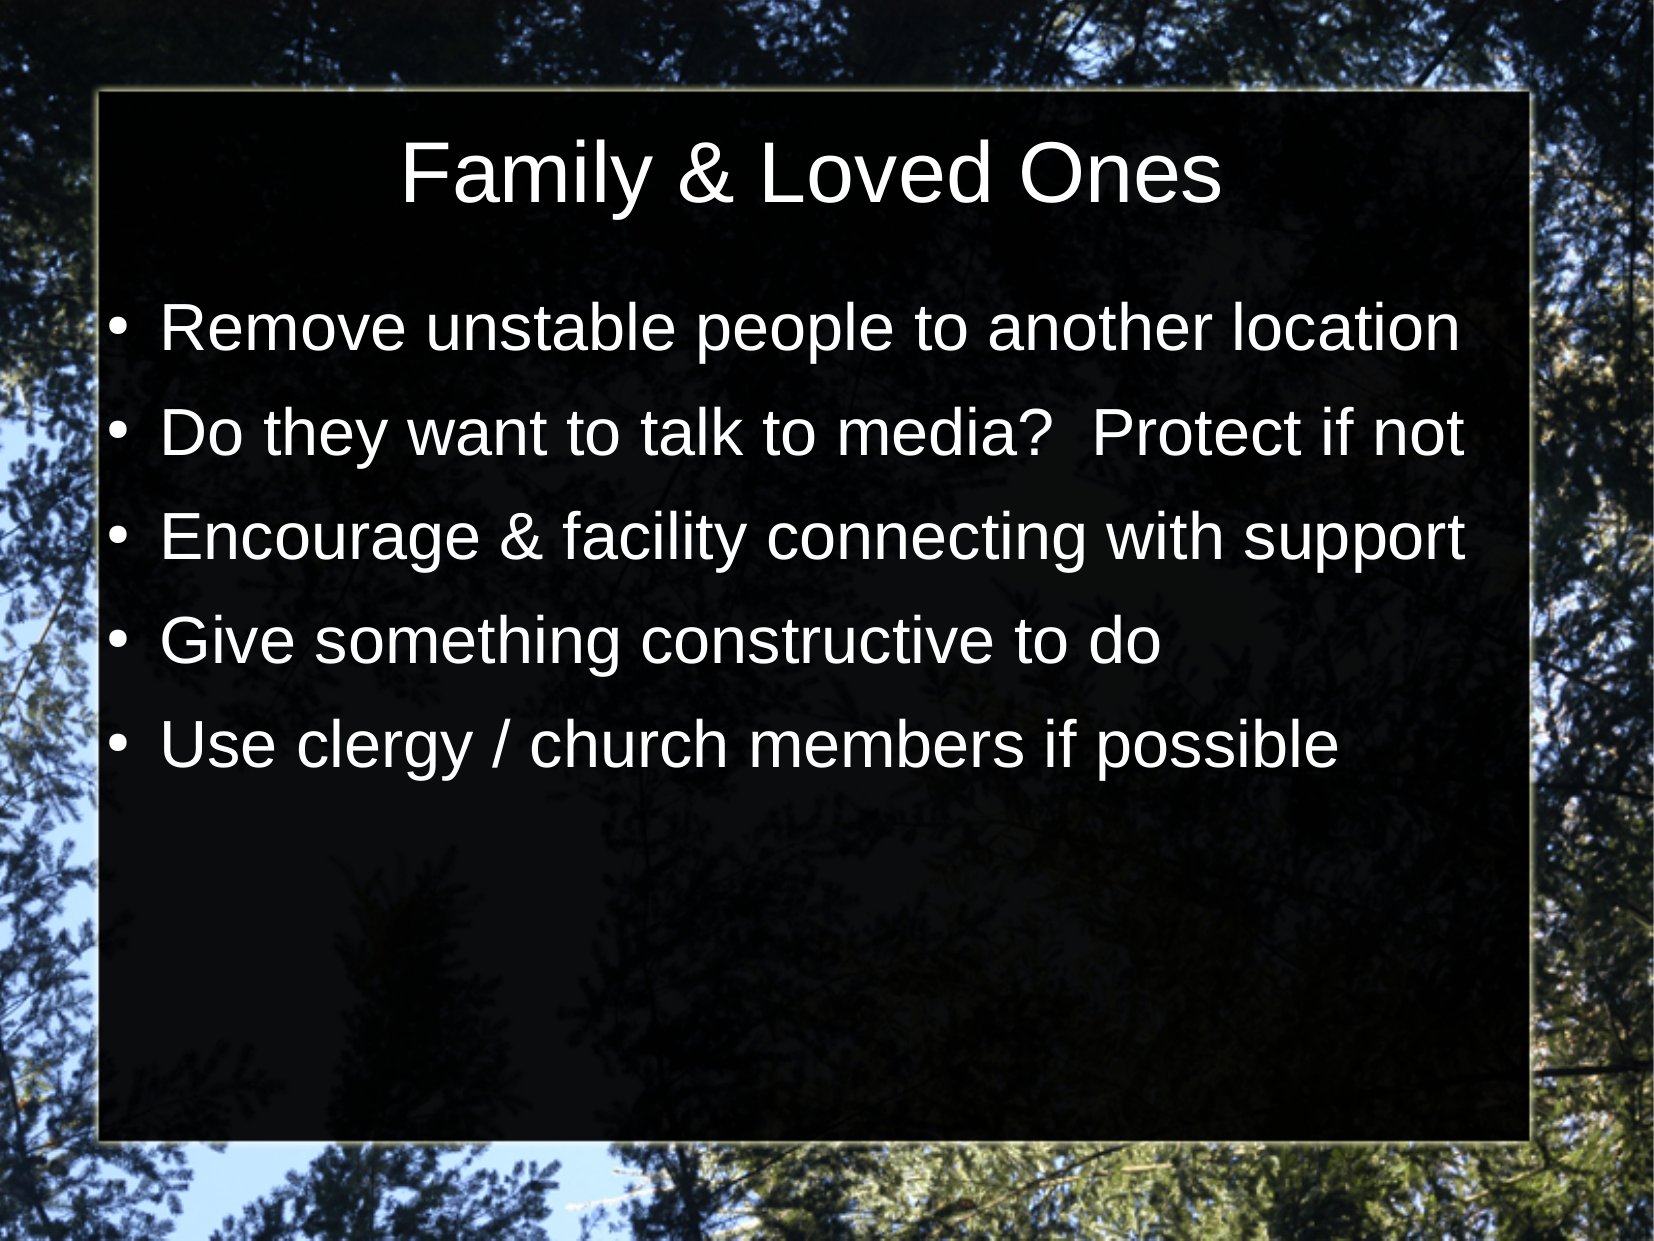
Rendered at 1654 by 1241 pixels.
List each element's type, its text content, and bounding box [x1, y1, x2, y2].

title Family & Loved Ones [88, 88, 1536, 257]
list Remove unstable people to another location Do they want to talk to media? Protect if not Encourage & facility connecting with support Give something constructive to do Use clergy / church members if possible [88, 290, 1536, 1010]
picture [0, 0, 1654, 1241]
